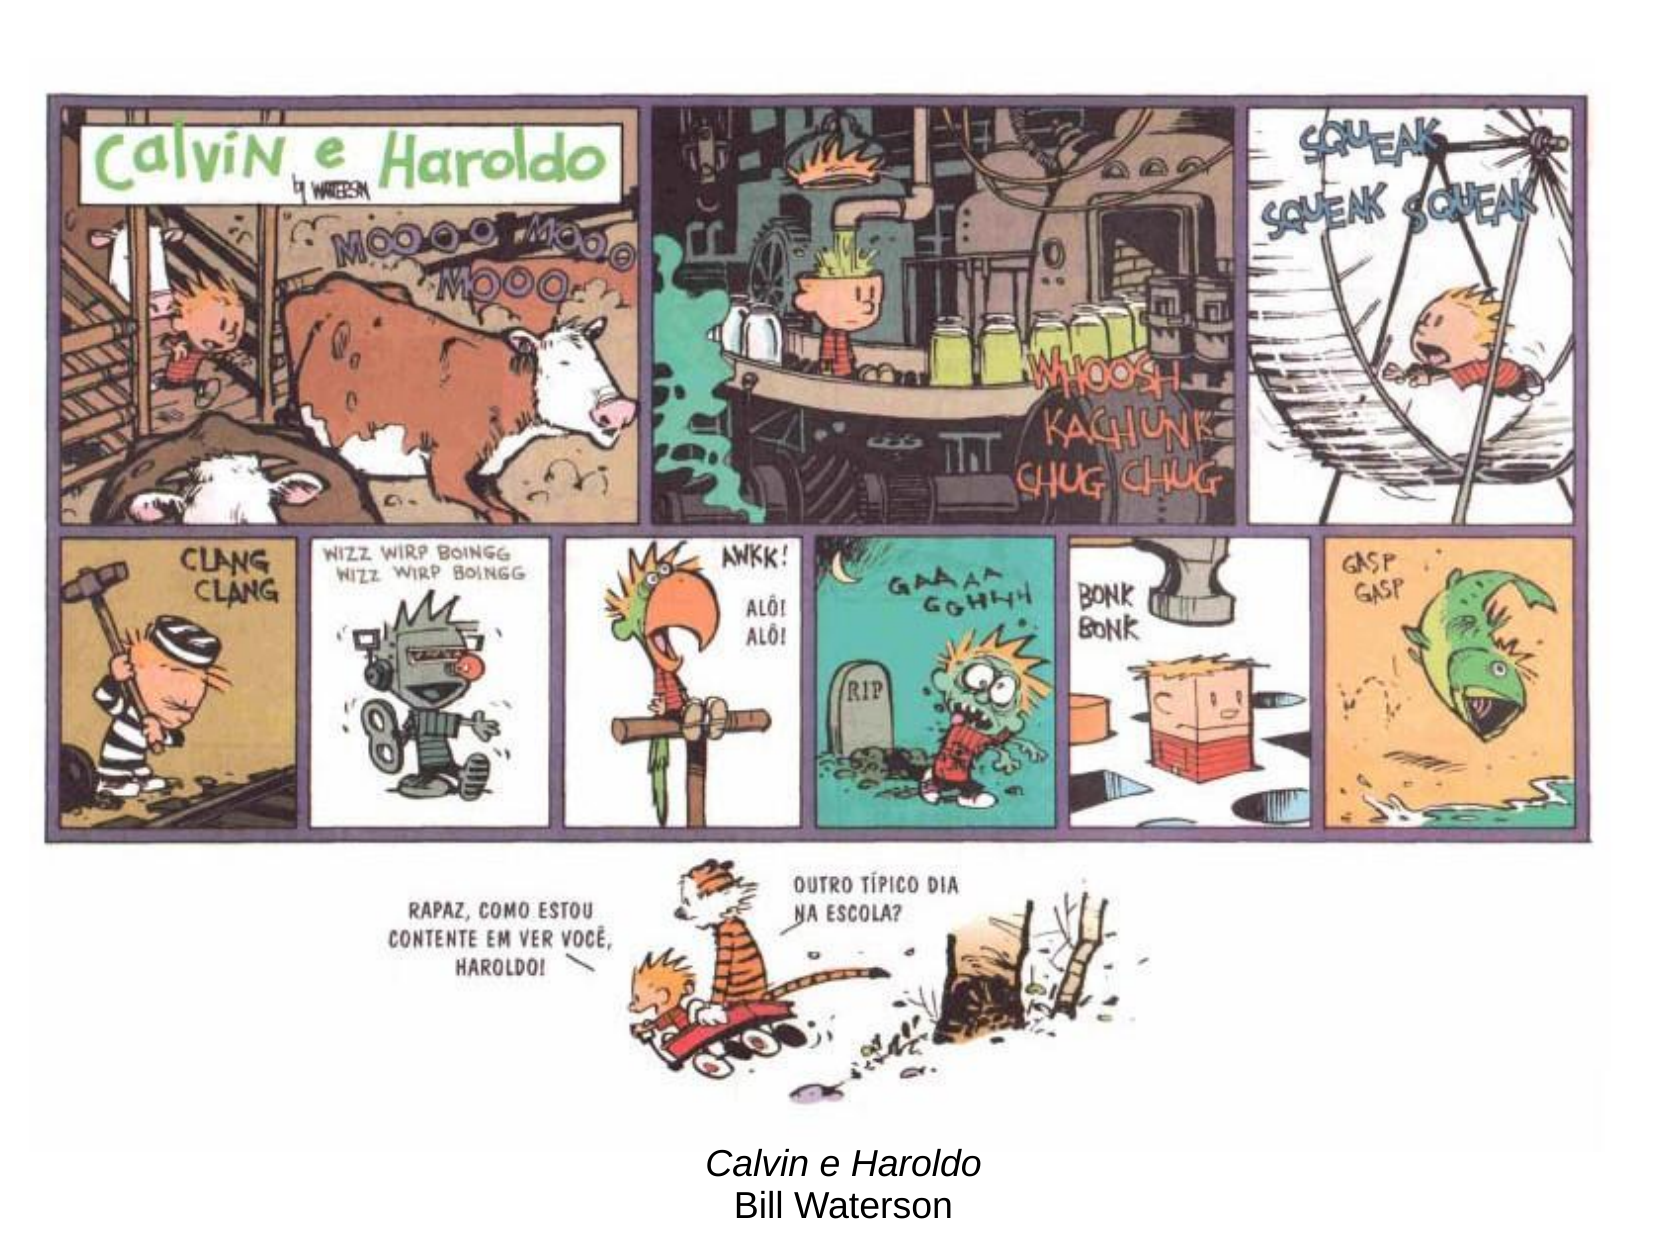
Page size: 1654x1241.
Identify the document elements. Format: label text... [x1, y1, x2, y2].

picture [29, 58, 1632, 1152]
text_box Calvin e Haroldo Bill Waterson [592, 1154, 1095, 1214]
